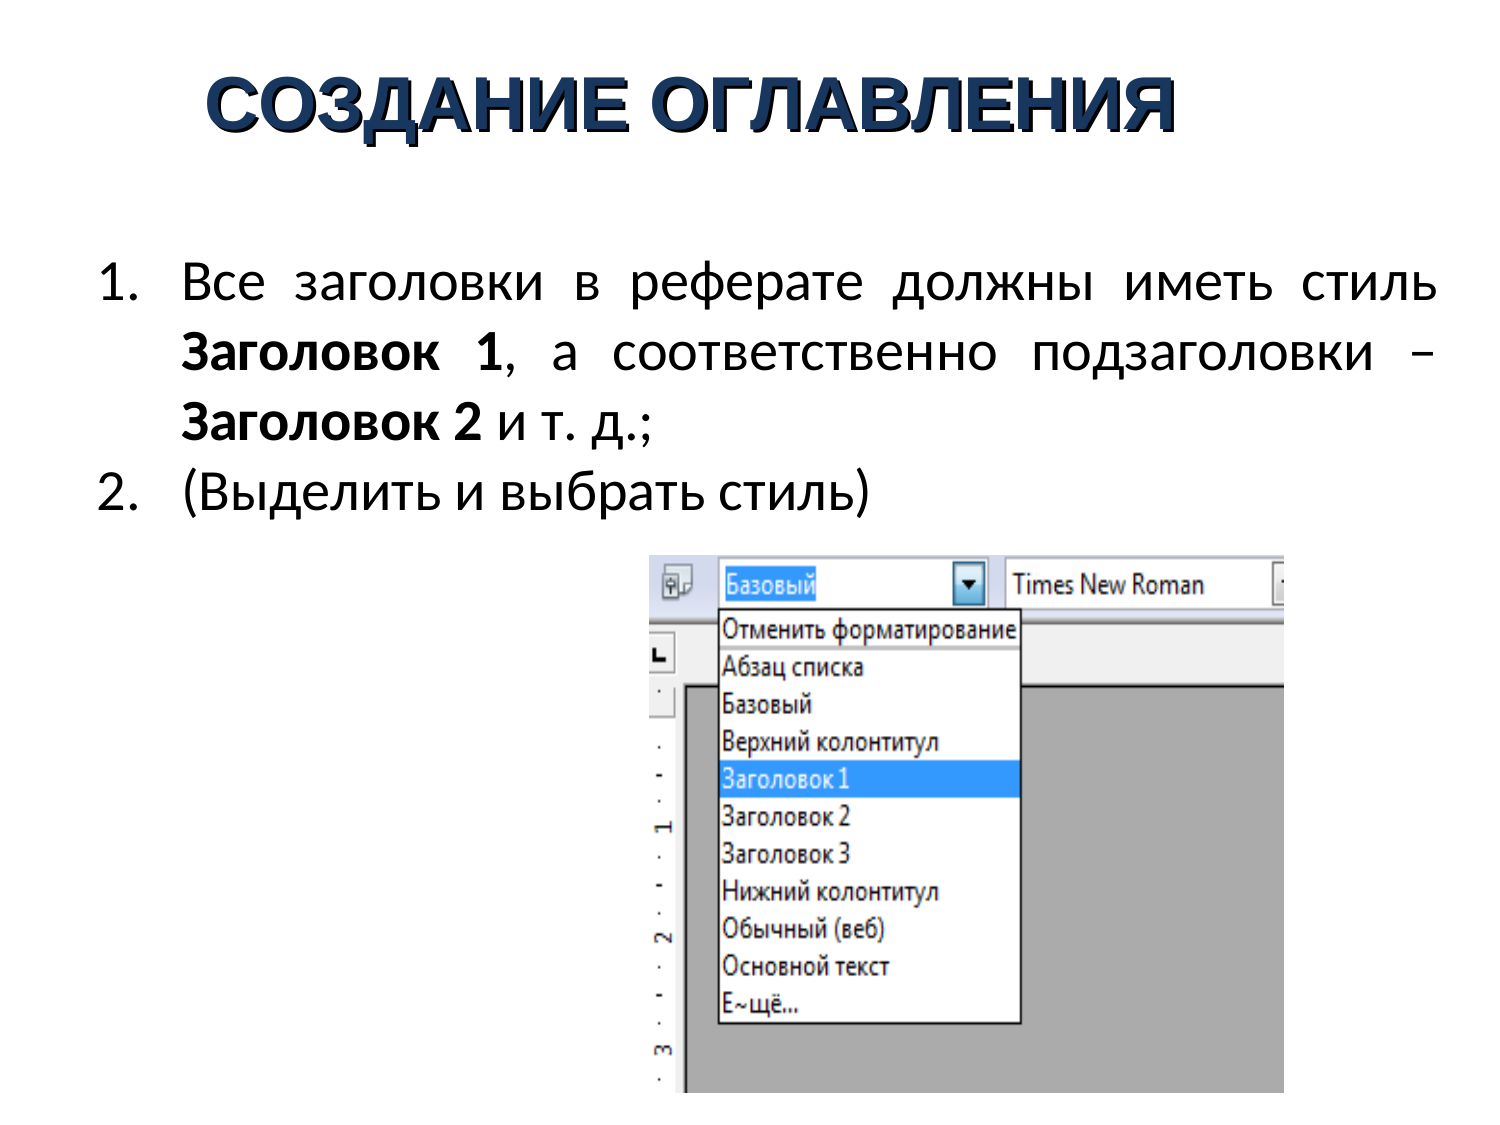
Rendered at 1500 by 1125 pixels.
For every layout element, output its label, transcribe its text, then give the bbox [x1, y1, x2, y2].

text_box СОЗДАНИЕ ОГЛАВЛЕНИЯ [189, 46, 1192, 153]
text_box Все заголовки в реферате должны иметь стиль Заголовок 1, а соответственно подзаголовки – Заголовок 2 и т. д.; (Выделить и выбрать стиль) [81, 234, 1454, 530]
picture [649, 555, 1284, 1093]
